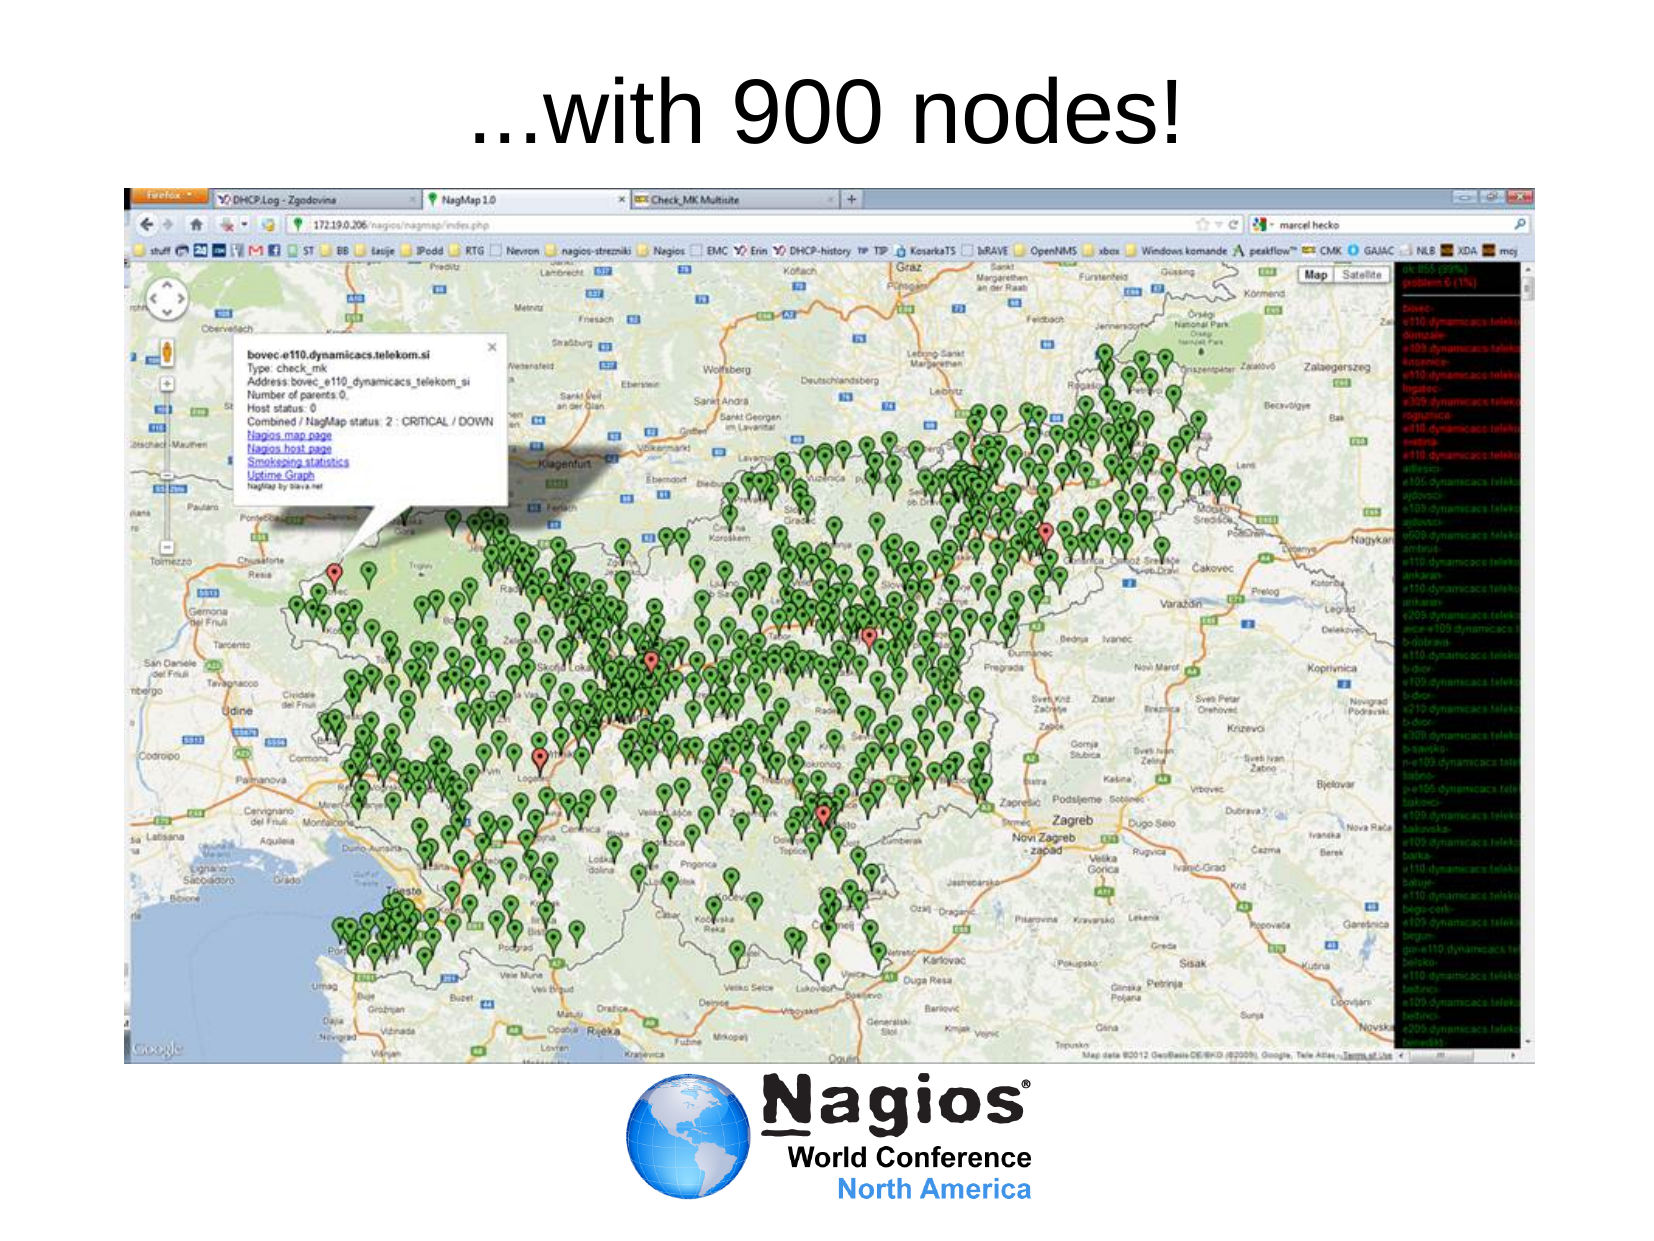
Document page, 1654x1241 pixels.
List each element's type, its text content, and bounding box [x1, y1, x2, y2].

title ...with 900 nodes! [82, 8, 1571, 216]
picture [626, 1072, 1032, 1226]
picture [124, 188, 1535, 1065]
